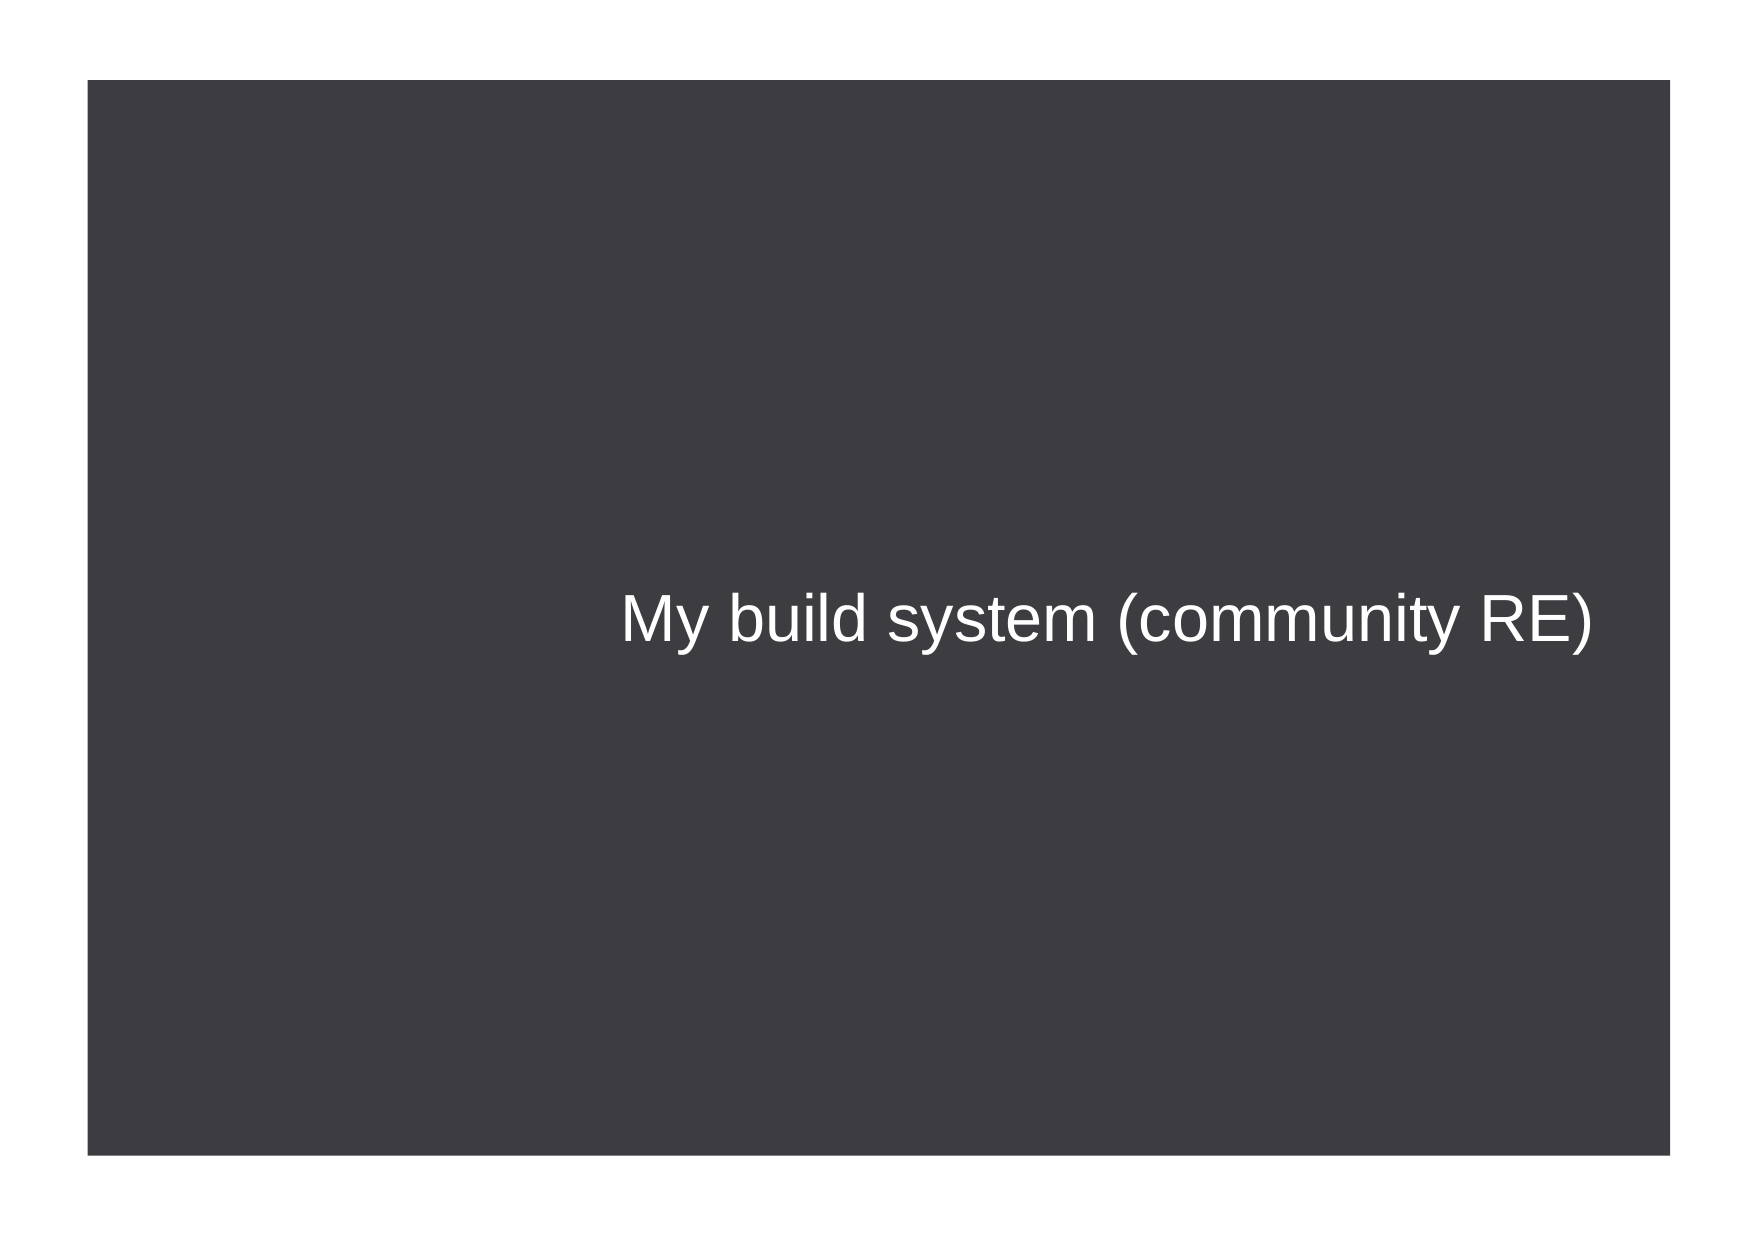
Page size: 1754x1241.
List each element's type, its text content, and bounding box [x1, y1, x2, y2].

title My build system (community RE) [136, 518, 1611, 721]
